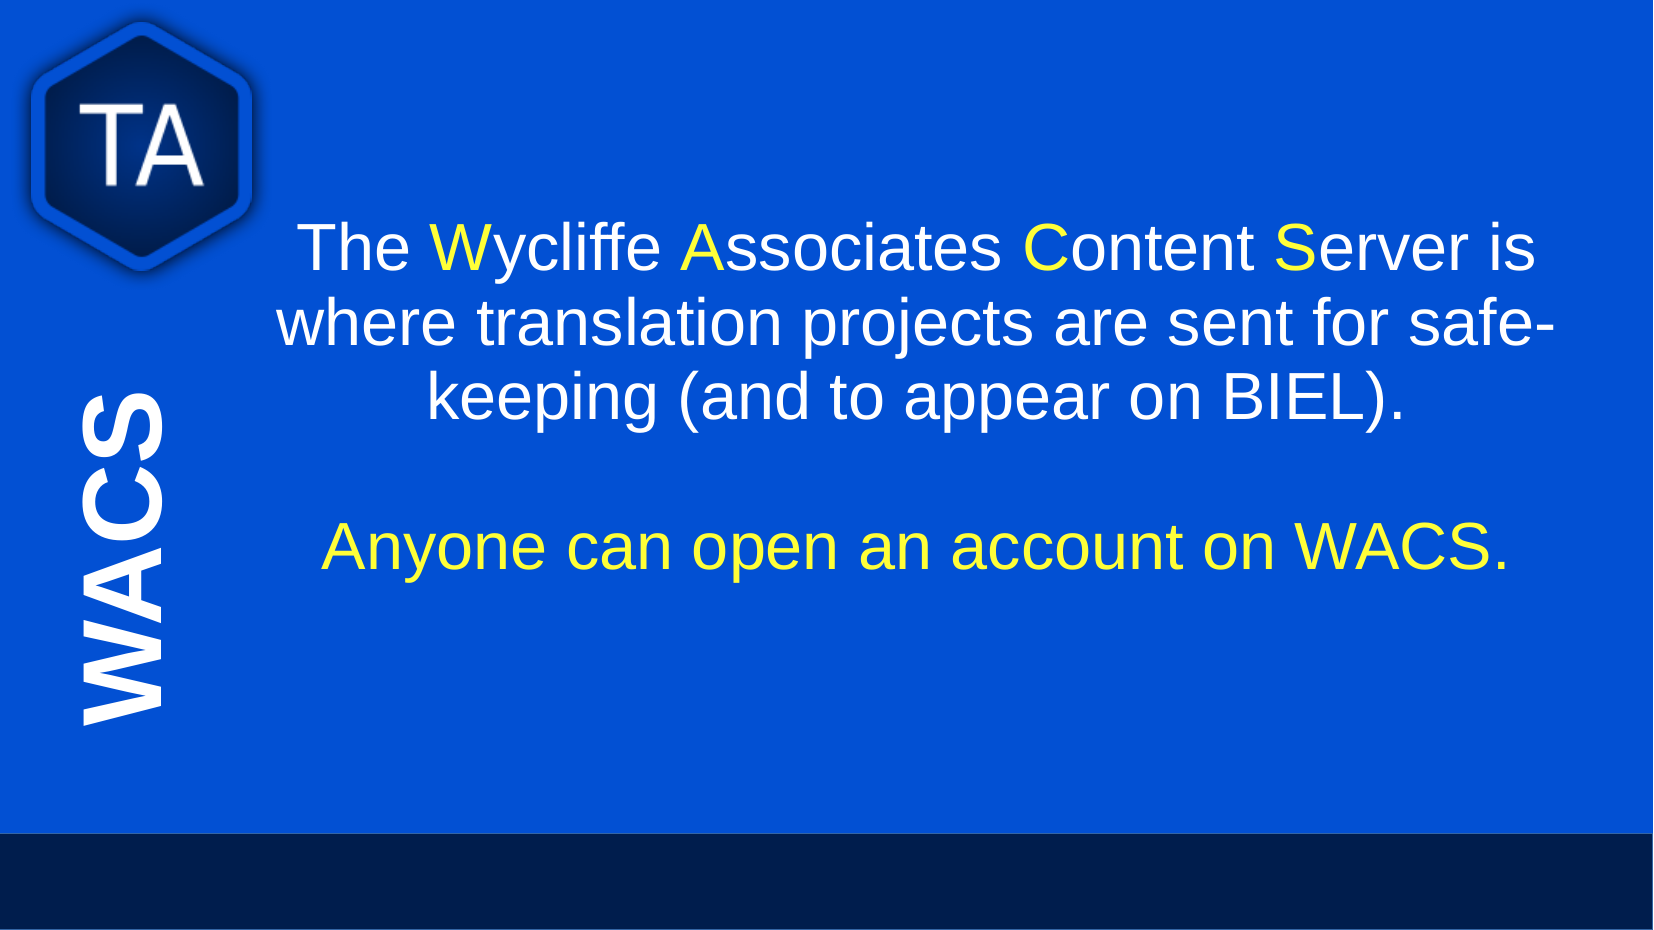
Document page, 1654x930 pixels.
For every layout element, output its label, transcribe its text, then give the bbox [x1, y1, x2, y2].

subtitle The Wycliffe Associates Content Server is where translation projects are sent for safe-keeping (and to appear on BIEL). Anyone can open an account on WACS. [263, 37, 1571, 757]
picture [31, 22, 252, 271]
title WACS [44, 318, 200, 798]
